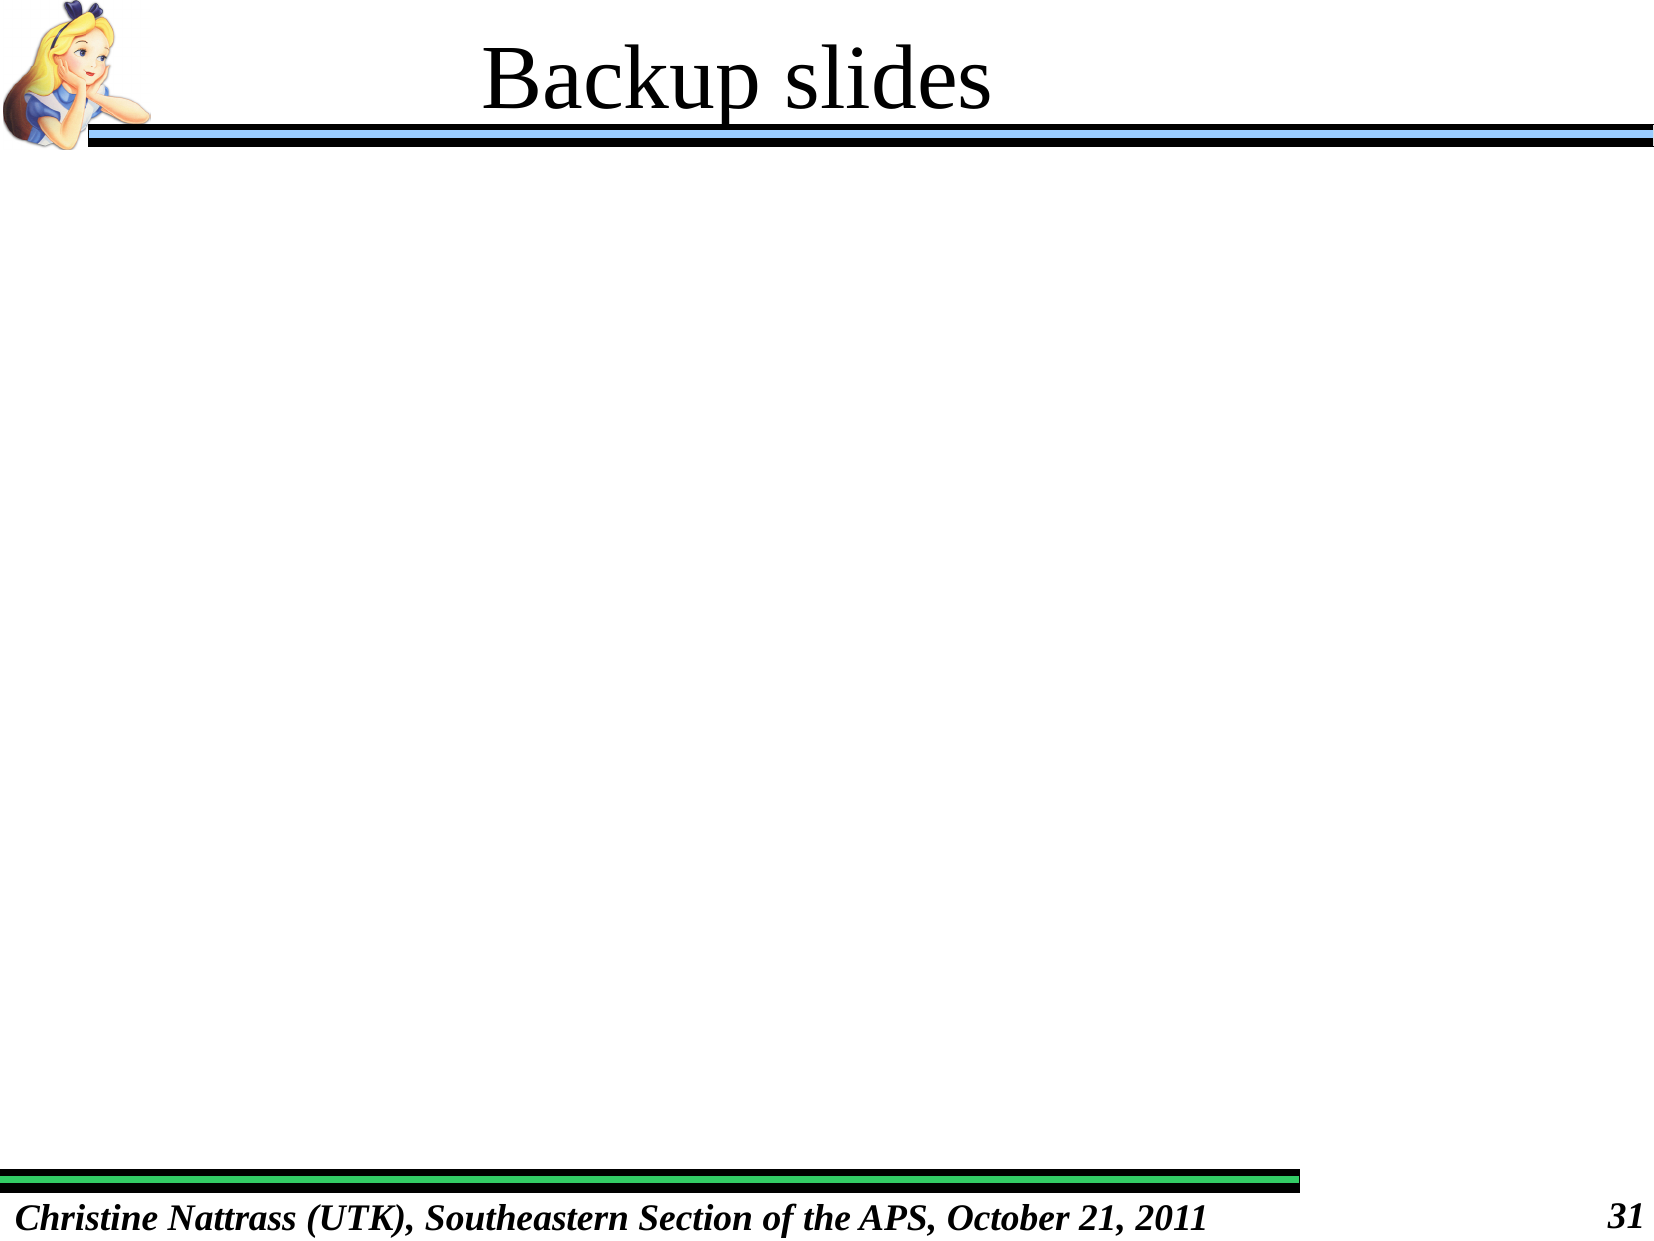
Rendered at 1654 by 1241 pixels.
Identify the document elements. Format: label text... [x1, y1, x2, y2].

picture [3, 0, 151, 8]
title Backup slides [0, 8, 1482, 147]
